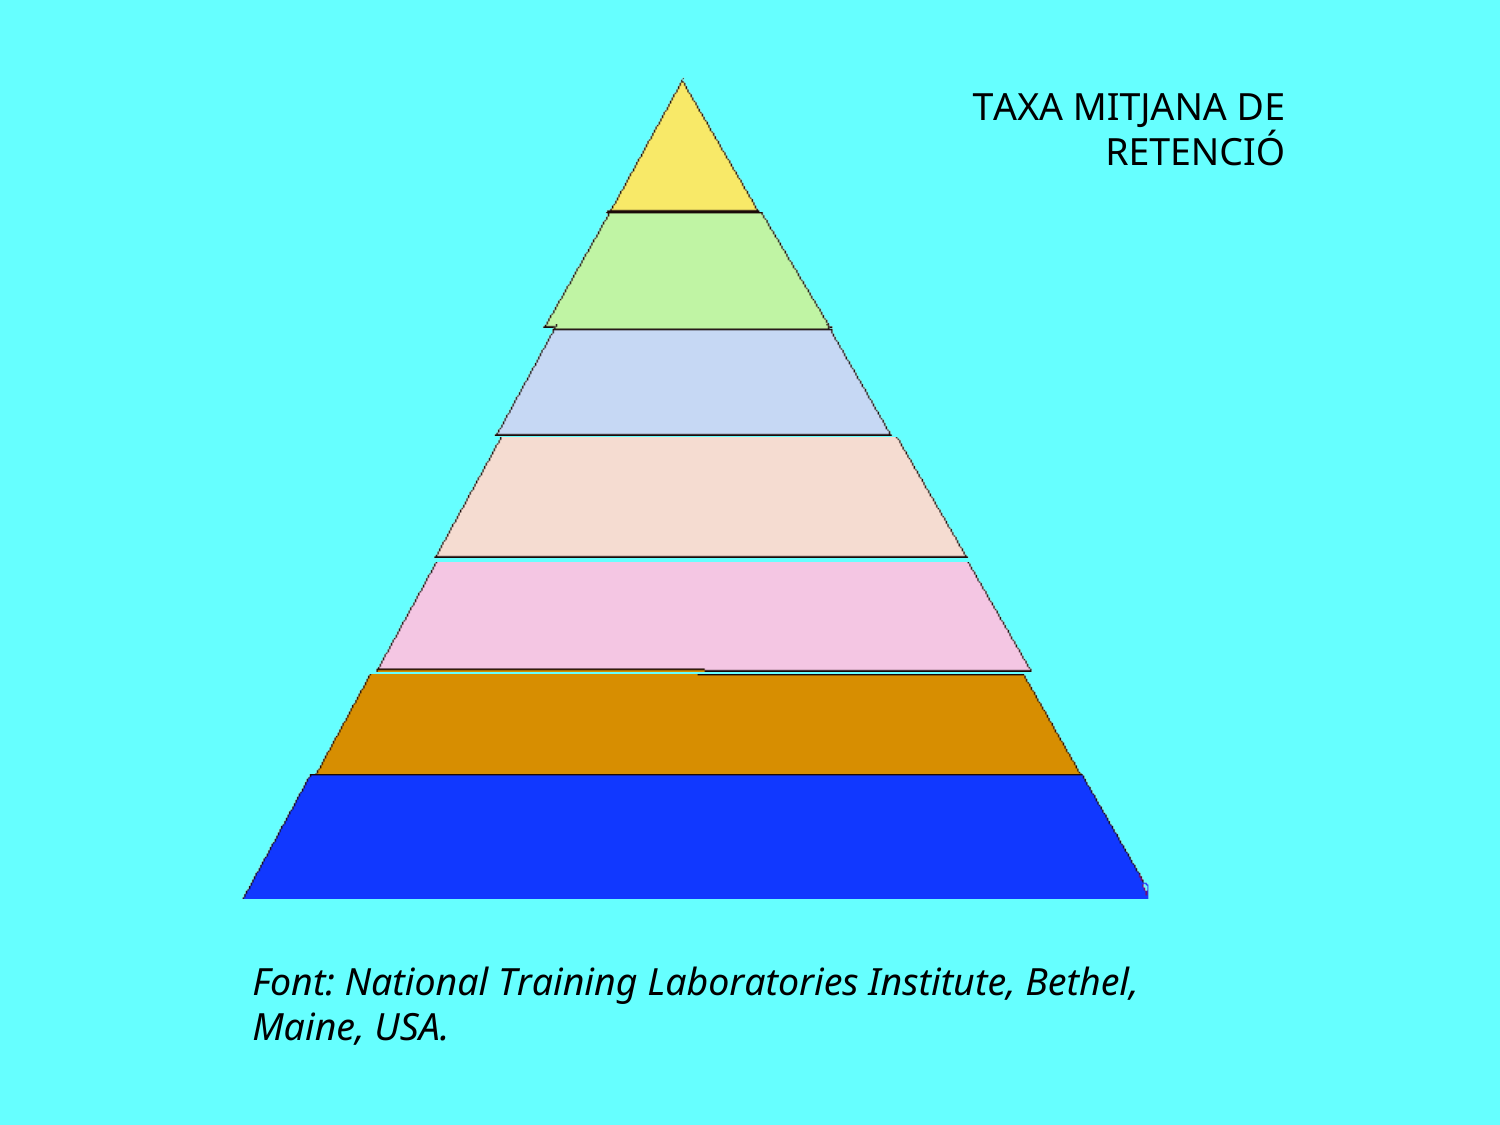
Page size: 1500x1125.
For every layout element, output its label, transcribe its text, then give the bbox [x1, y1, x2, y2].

picture [225, 674, 1157, 899]
picture [399, 437, 991, 558]
picture [362, 562, 1069, 672]
text_box Font: National Training Laboratories Institute, Bethel, Maine, USA. [237, 949, 1238, 1056]
picture [450, 62, 971, 436]
text_box TAXA MITJANA DE RETENCIÓ [875, 74, 1301, 181]
